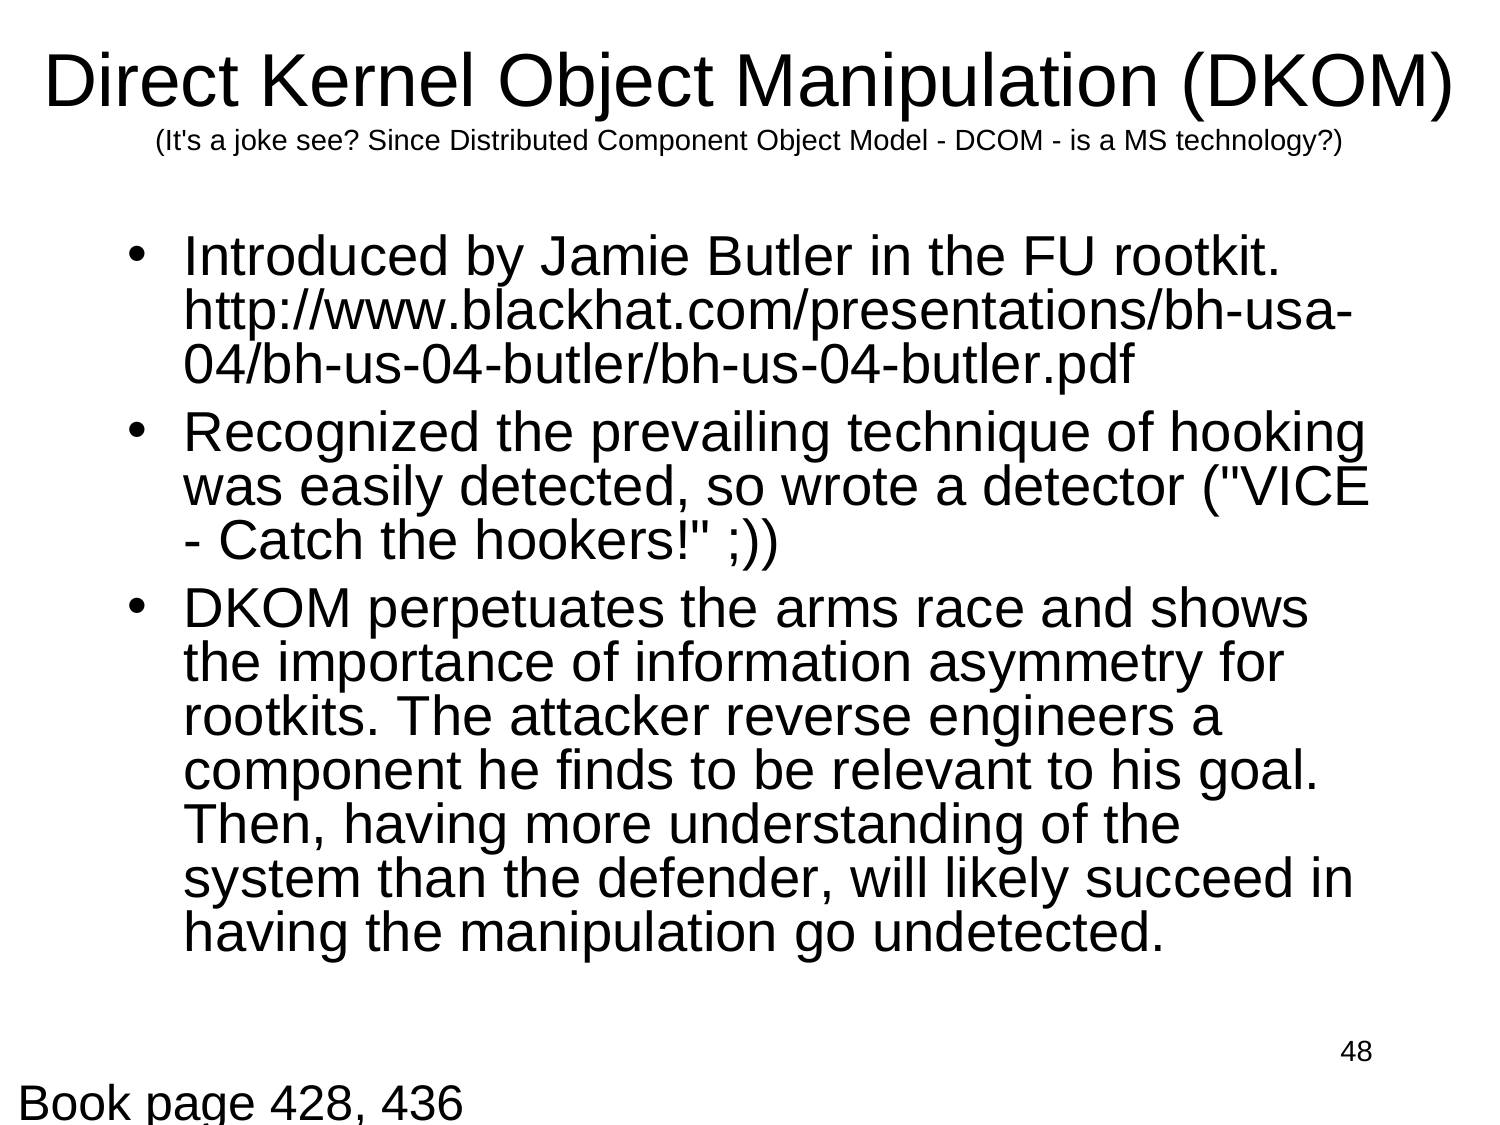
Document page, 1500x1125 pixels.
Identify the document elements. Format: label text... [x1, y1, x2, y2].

list Introduced by Jamie Butler in the FU rootkit. http://www.blackhat.com/presentations/bh-usa-04/bh-us-04-butler/bh-us-04-butler.pdf Recognized the prevailing technique of hooking was easily detected, so wrote a detector ("VICE - Catch the hookers!" ;)) DKOM perpetuates the arms race and shows the importance of information asymmetry for rootkits. The attacker reverse engineers a component he finds to be relevant to his goal. Then, having more understanding of the system than the defender, will likely succeed in having the manipulation go undetected. [112, 224, 1388, 1000]
text_box Book page 428, 436 [2, 1062, 480, 1125]
text_box <number> [1074, 1025, 1388, 1101]
title Direct Kernel Object Manipulation (DKOM) (It's a joke see? Since Distributed Component Object Model - DCOM - is a MS technology?) [0, 0, 1500, 188]
